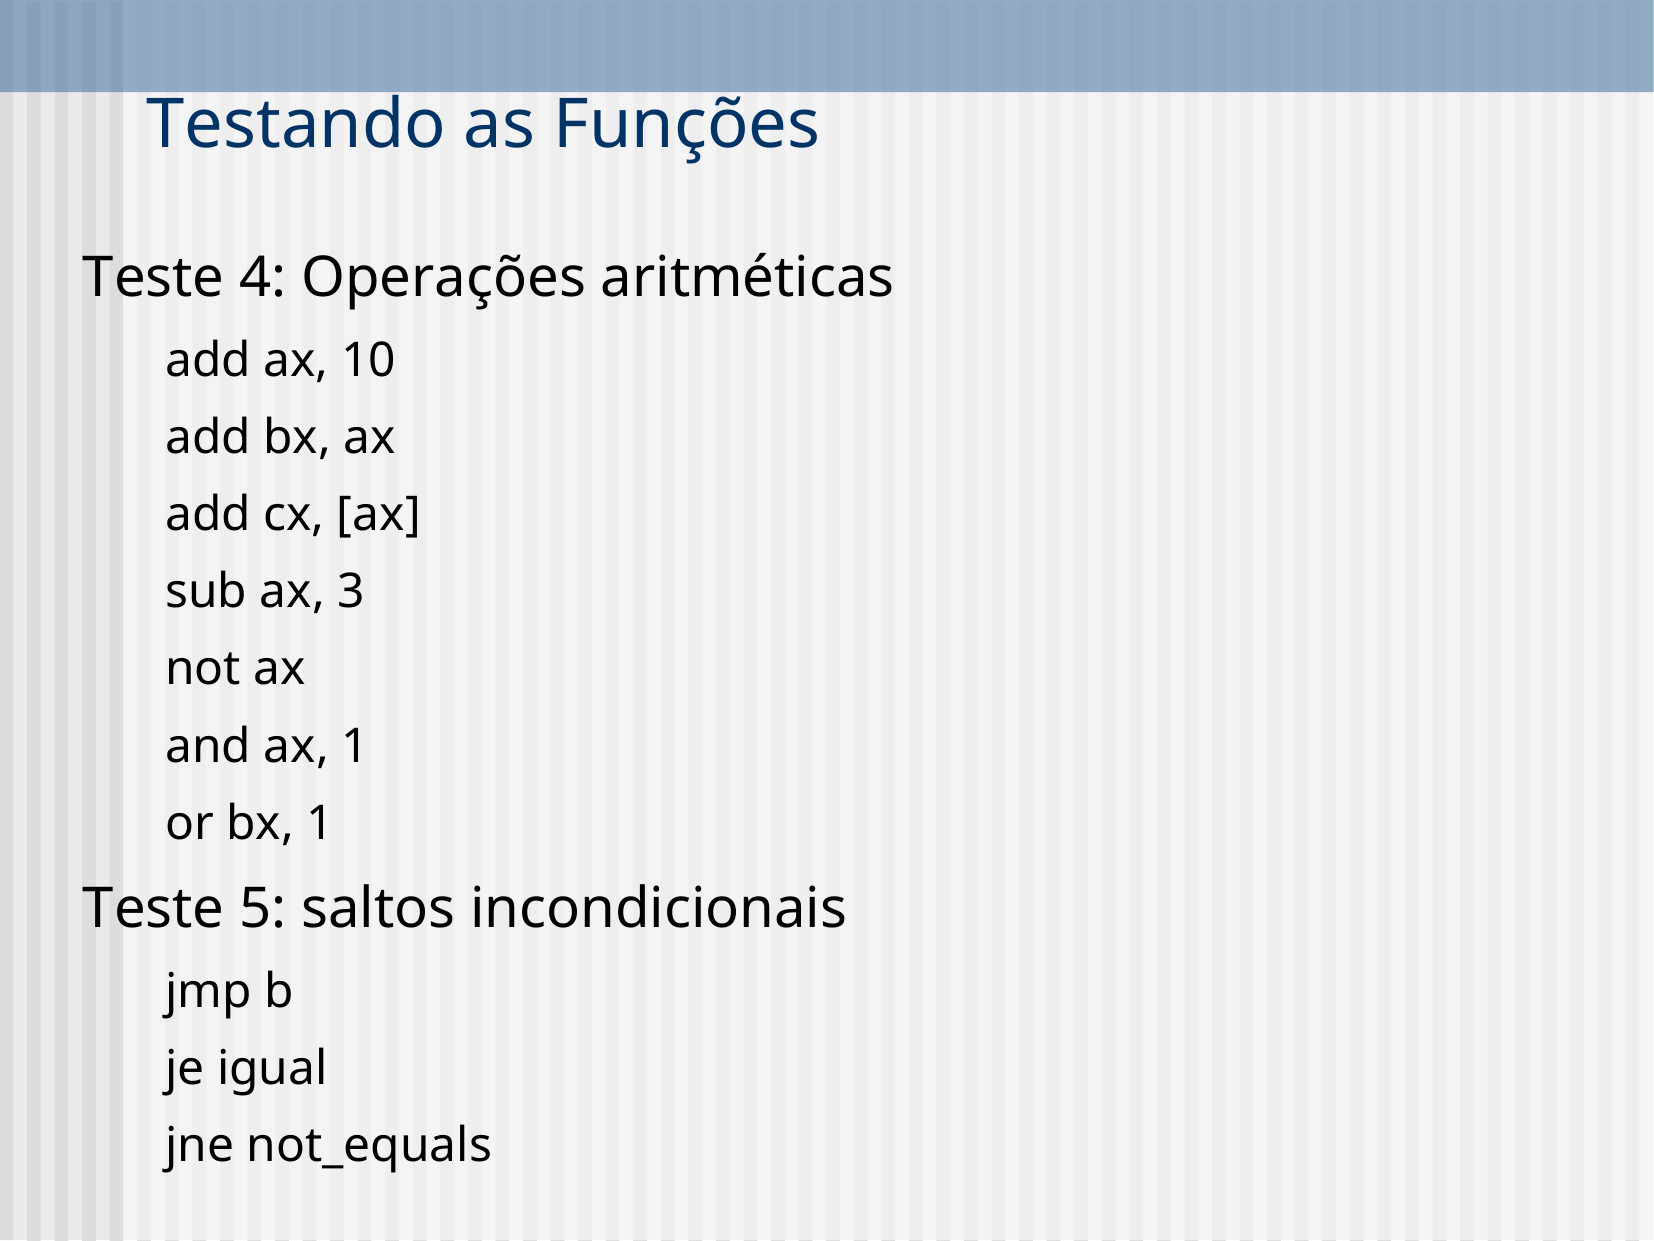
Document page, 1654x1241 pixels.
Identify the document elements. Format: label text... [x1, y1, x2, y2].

list Teste 4: Operações aritméticas add ax, 10 add bx, ax add cx, [ax] sub ax, 3 not ax and ax, 1 or bx, 1 Teste 5: saltos incondicionais jmp b je igual jne not_equals [82, 236, 1571, 1094]
title Testando as Funções [146, 36, 1536, 204]
